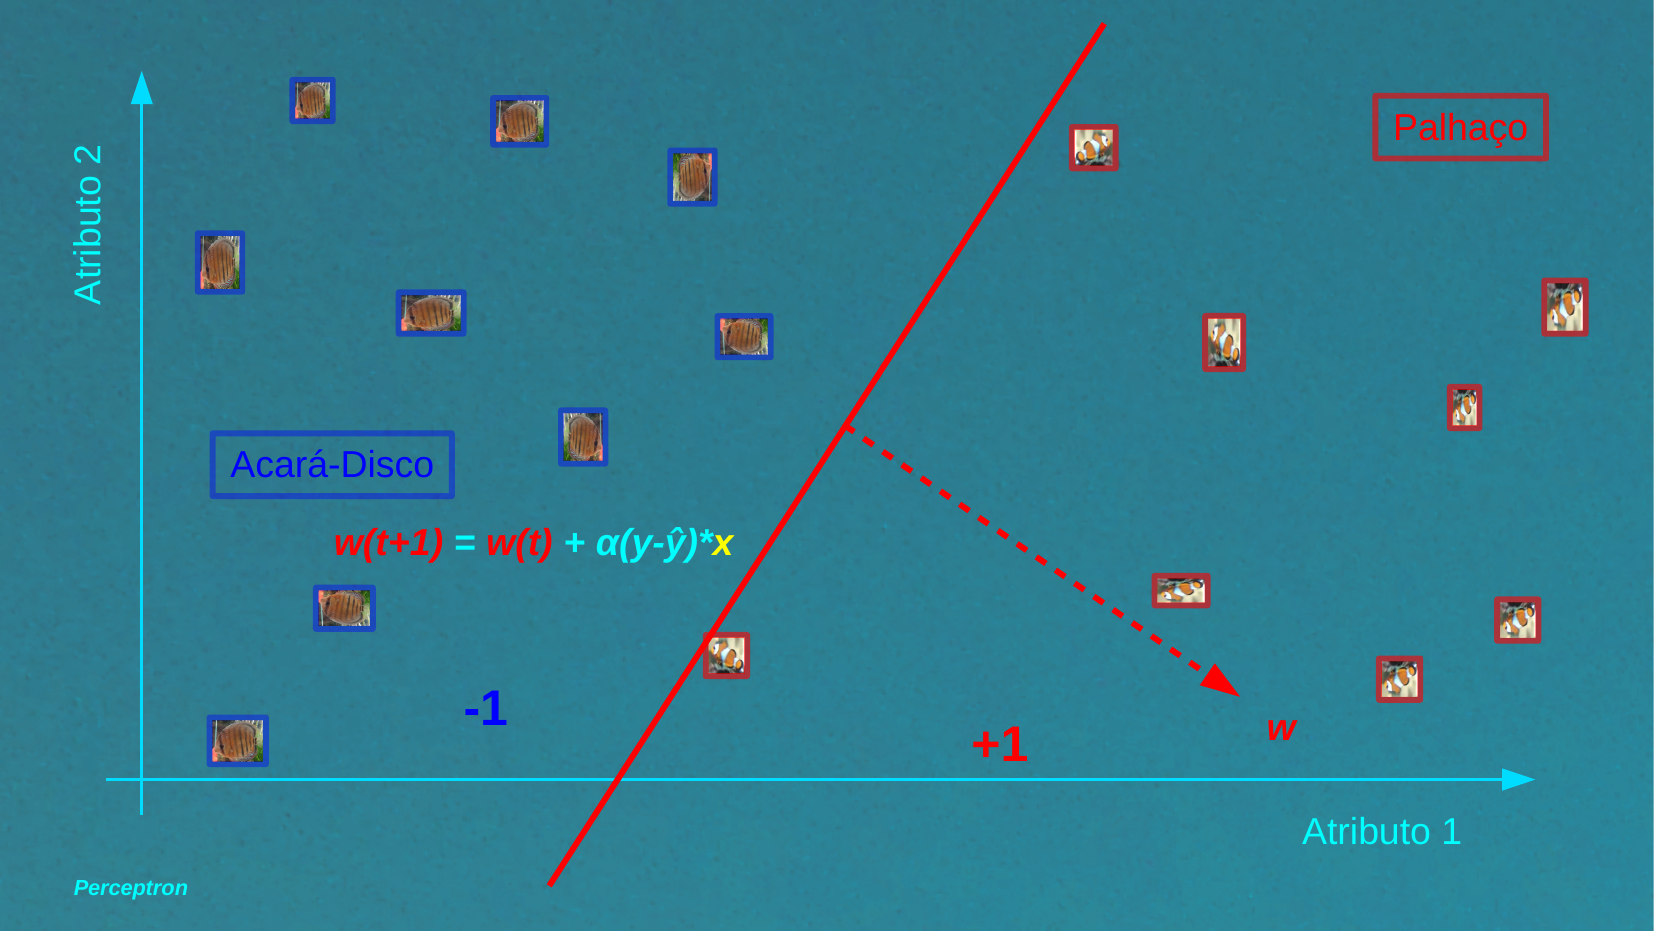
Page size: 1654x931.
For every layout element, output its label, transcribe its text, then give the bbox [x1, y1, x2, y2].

text_box +1 [956, 708, 1087, 780]
text_box Palhaço [1375, 95, 1547, 159]
text_box -1 [448, 672, 579, 745]
picture [0, 0, 1654, 931]
text_box Acará-Disco [212, 433, 452, 497]
text_box Atributo 2 [59, 129, 116, 320]
text_box w [1251, 699, 1489, 756]
text_box w(t+1) = w(t) + α(y-ŷ)*x [318, 513, 756, 571]
text_box Atributo 1 [1287, 803, 1478, 860]
